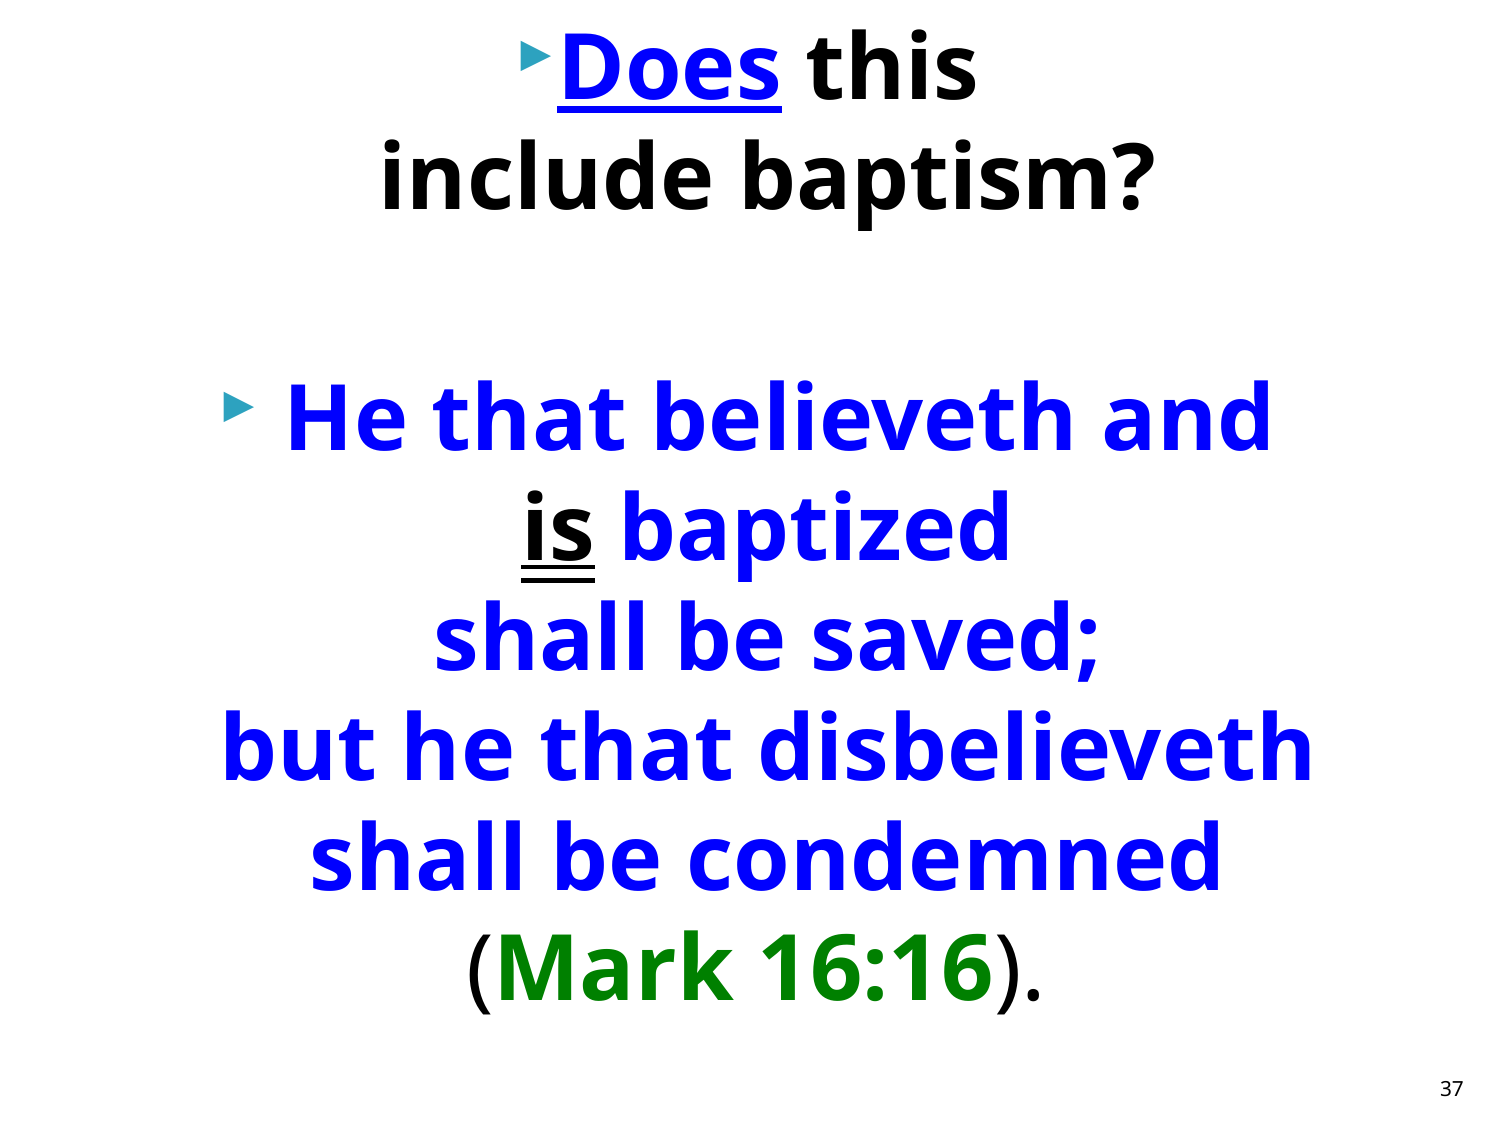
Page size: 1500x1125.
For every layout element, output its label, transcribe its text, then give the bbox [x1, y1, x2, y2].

list Does this include baptism? He that believeth and is baptized shall be saved; but he that disbelieveth shall be condemned (Mark 16:16). [0, 0, 1500, 1125]
slide_number <number> [1418, 1051, 1479, 1112]
